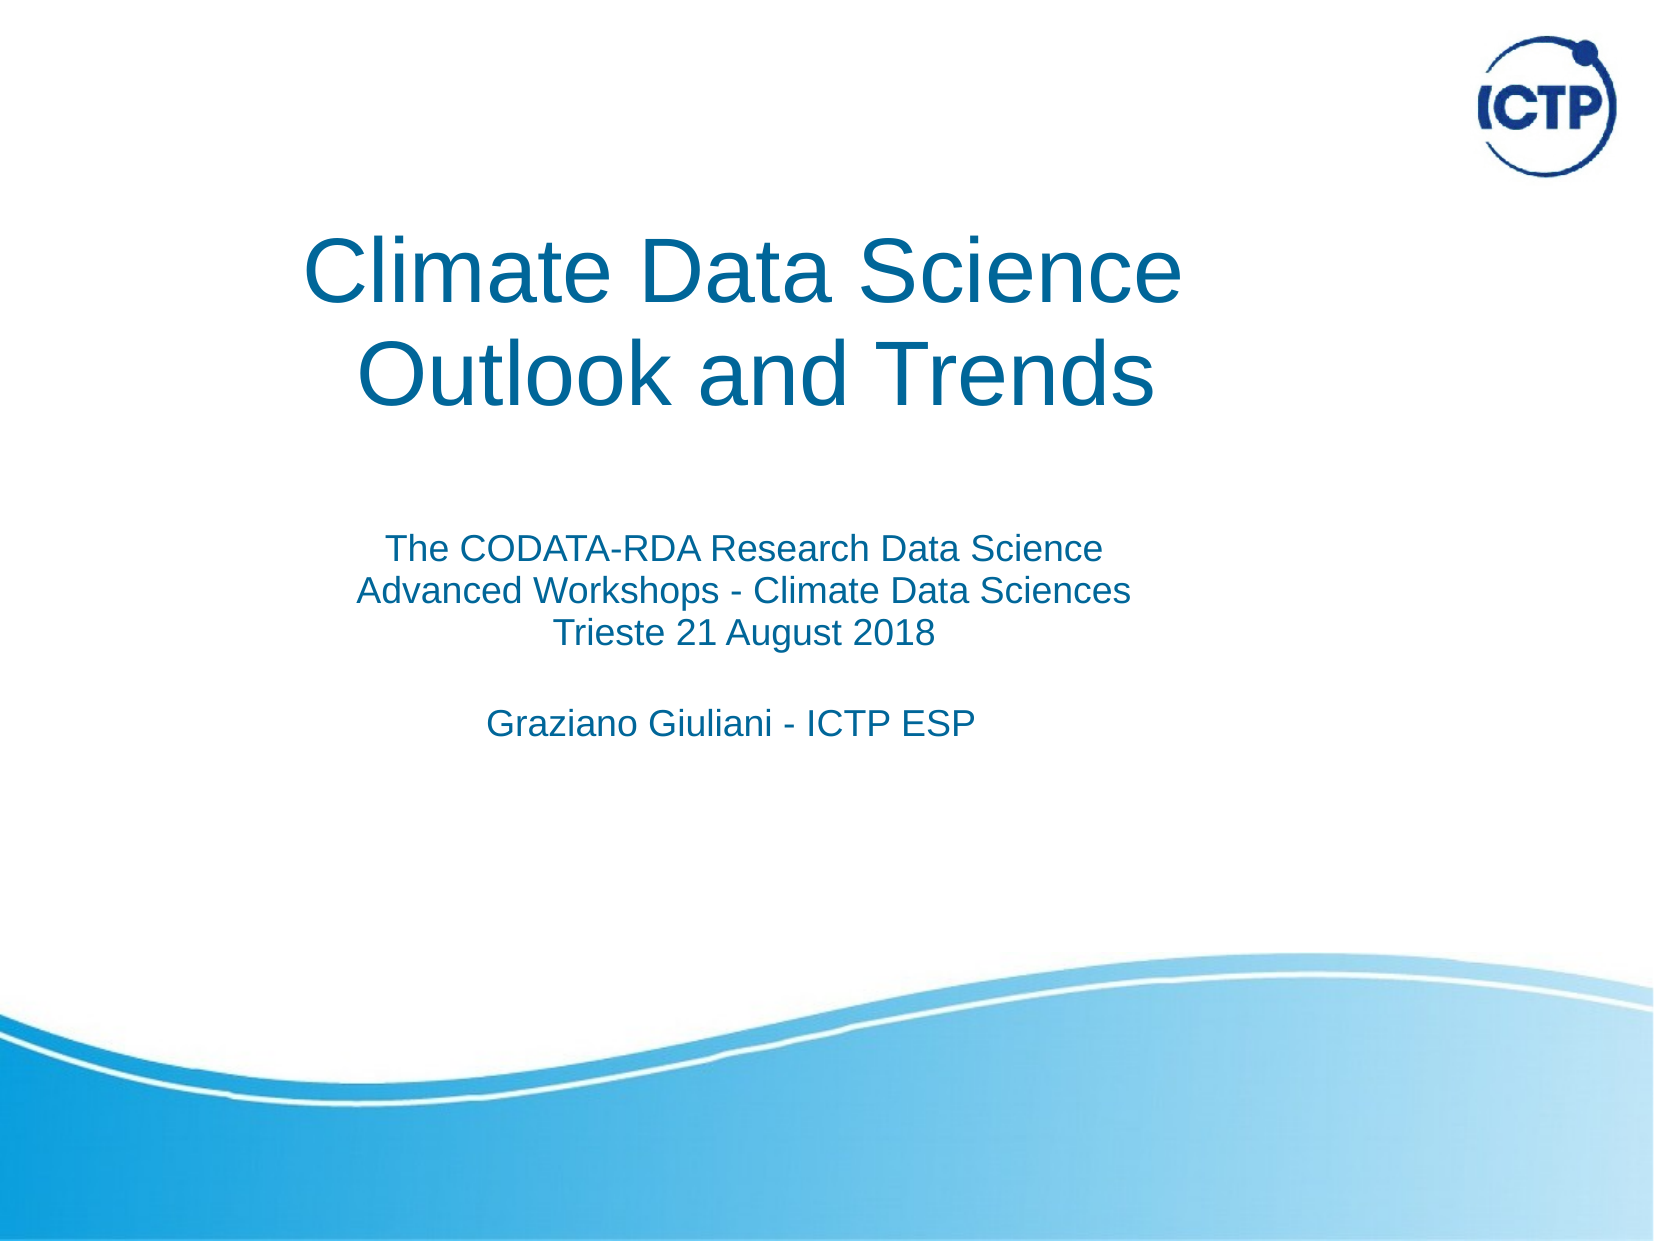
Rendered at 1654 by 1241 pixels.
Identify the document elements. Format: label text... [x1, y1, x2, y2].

picture [1470, 30, 1626, 195]
picture [0, 952, 1654, 1241]
title Climate Data Science Outlook and Trends The CODATA-RDA Research Data Science Advanced Workshops - Climate Data Sciences Trieste 21 August 2018 Graziano Giuliani - ICTP ESP [0, 262, 1489, 713]
